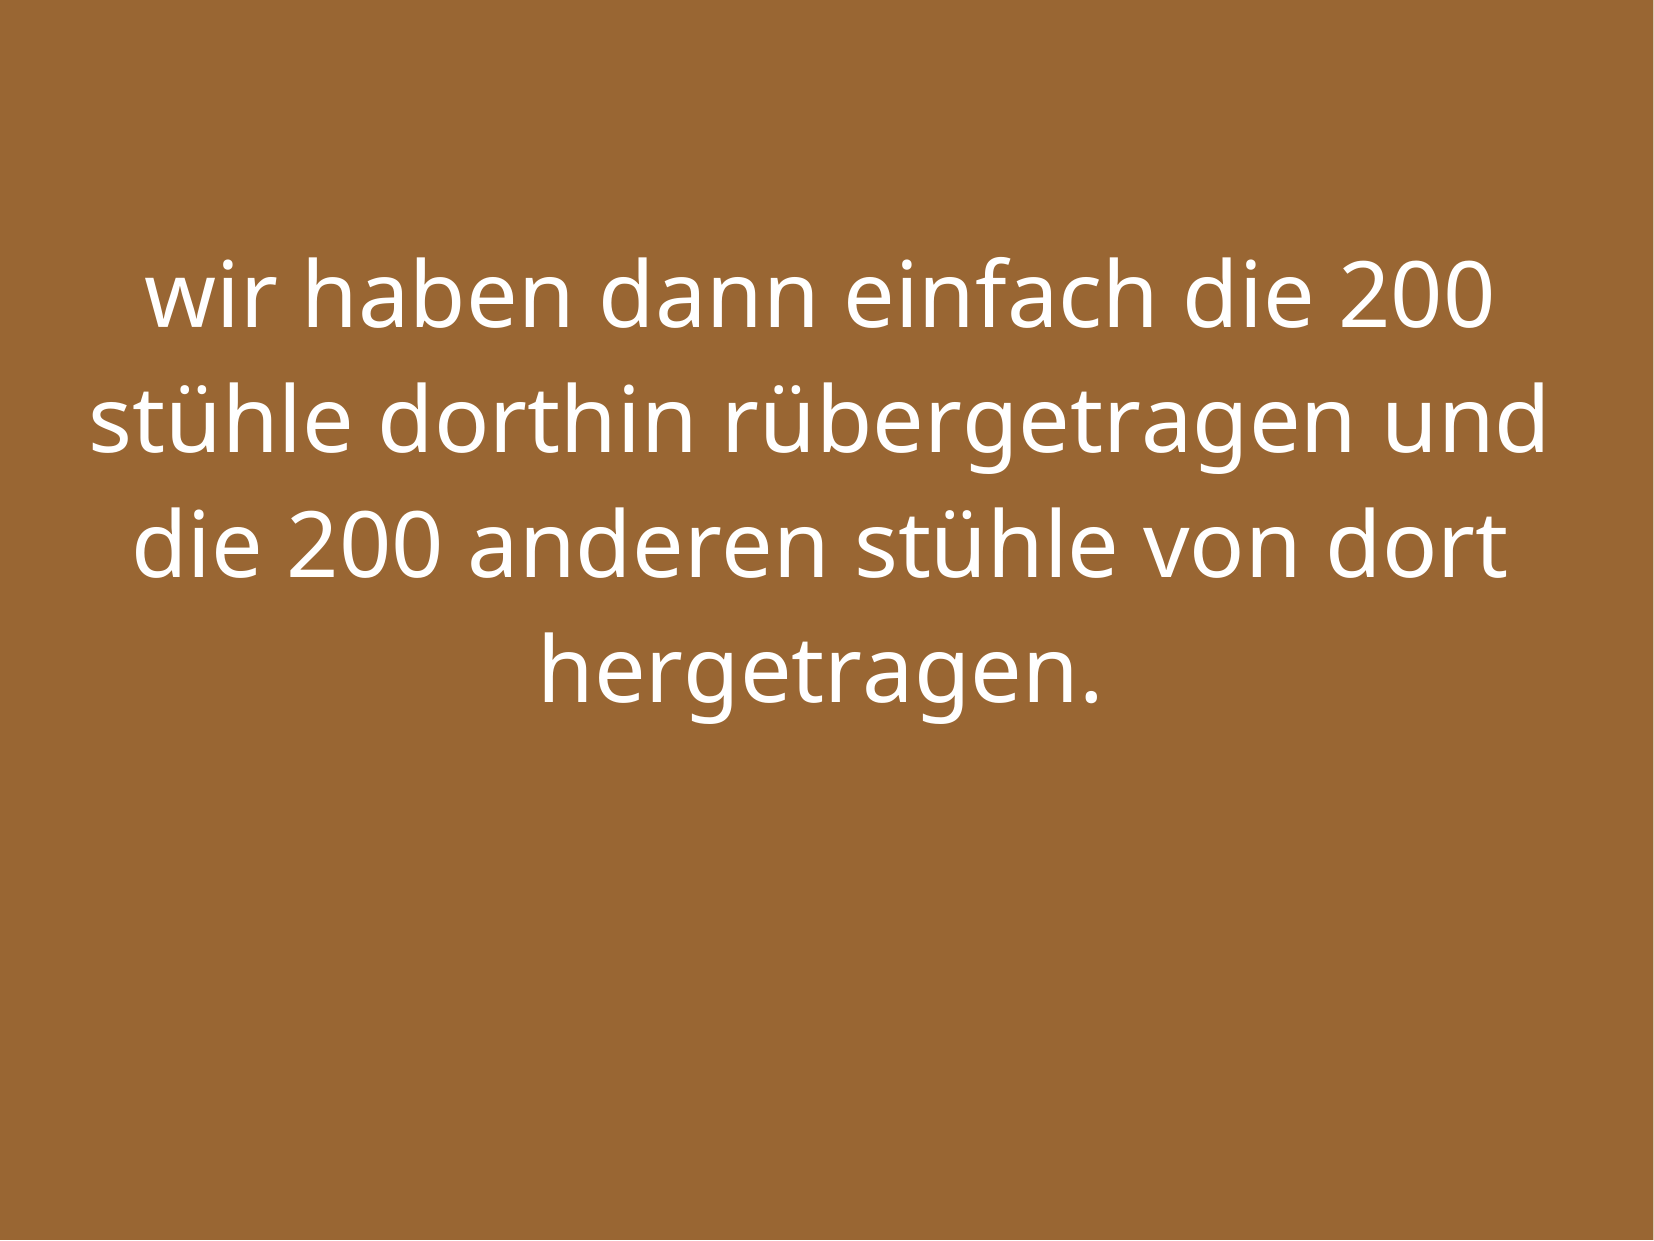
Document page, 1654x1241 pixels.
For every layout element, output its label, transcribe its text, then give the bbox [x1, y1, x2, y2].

subtitle wir haben dann einfach die 200 stühle dorthin rübergetragen und die 200 anderen stühle von dort hergetragen. [76, 0, 1565, 1109]
